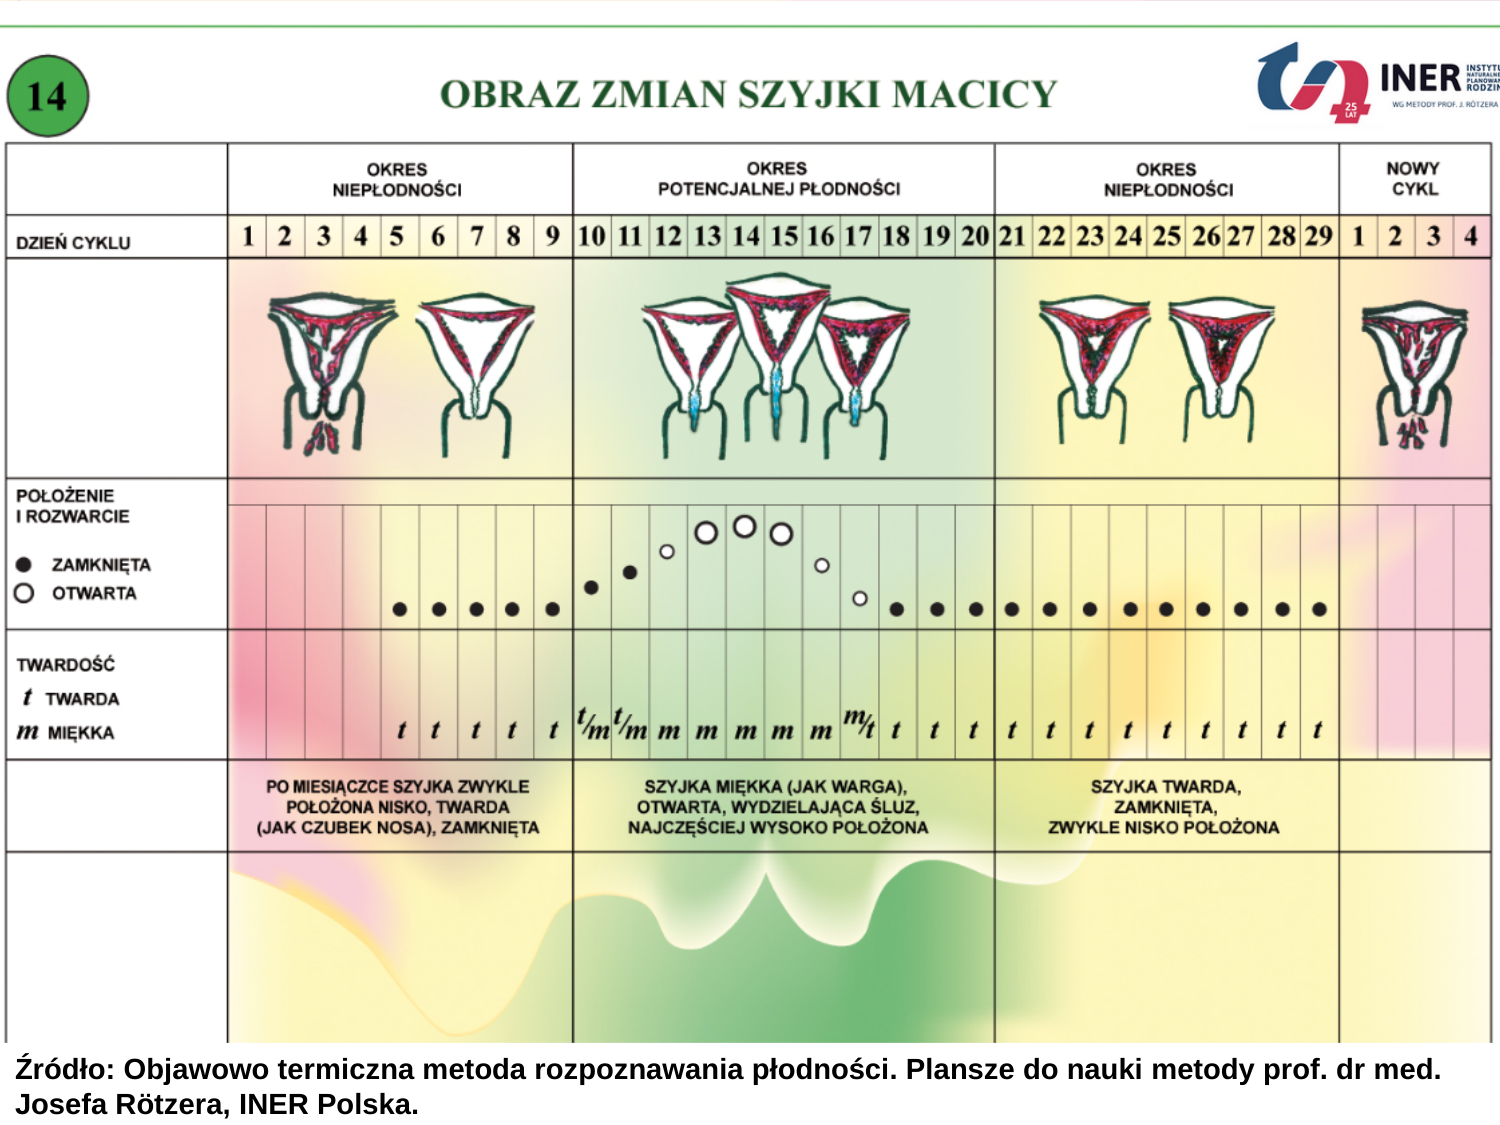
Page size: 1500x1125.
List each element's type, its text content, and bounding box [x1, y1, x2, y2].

text_box Źródło: Objawowo termiczna metoda rozpoznawania płodności. Plansze do nauki metody prof. dr med. Josefa Rötzera, INER Polska. [0, 1042, 1500, 1125]
picture [0, 0, 1500, 1042]
